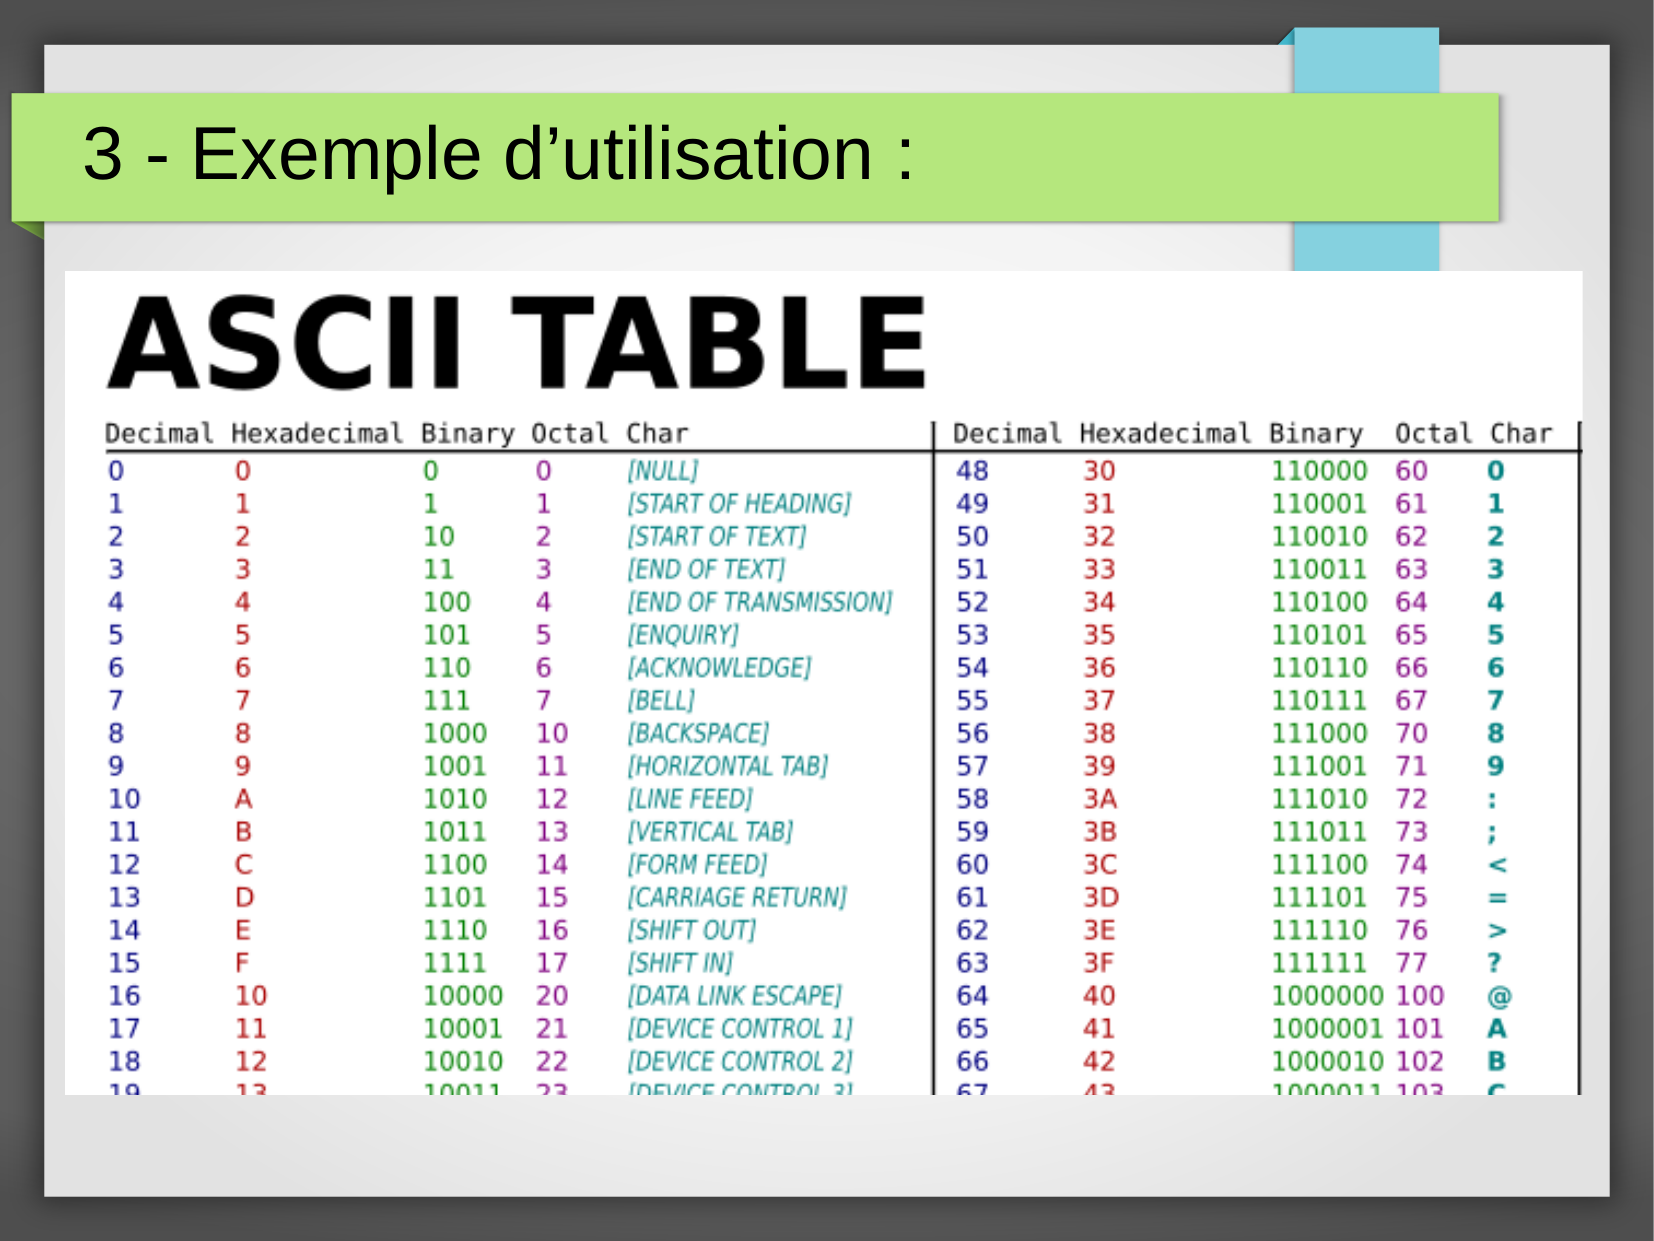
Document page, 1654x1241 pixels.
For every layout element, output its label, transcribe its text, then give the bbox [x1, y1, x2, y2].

picture [0, 0, 1654, 1241]
title 3 - Exemple d’utilisation : [82, 94, 1264, 213]
